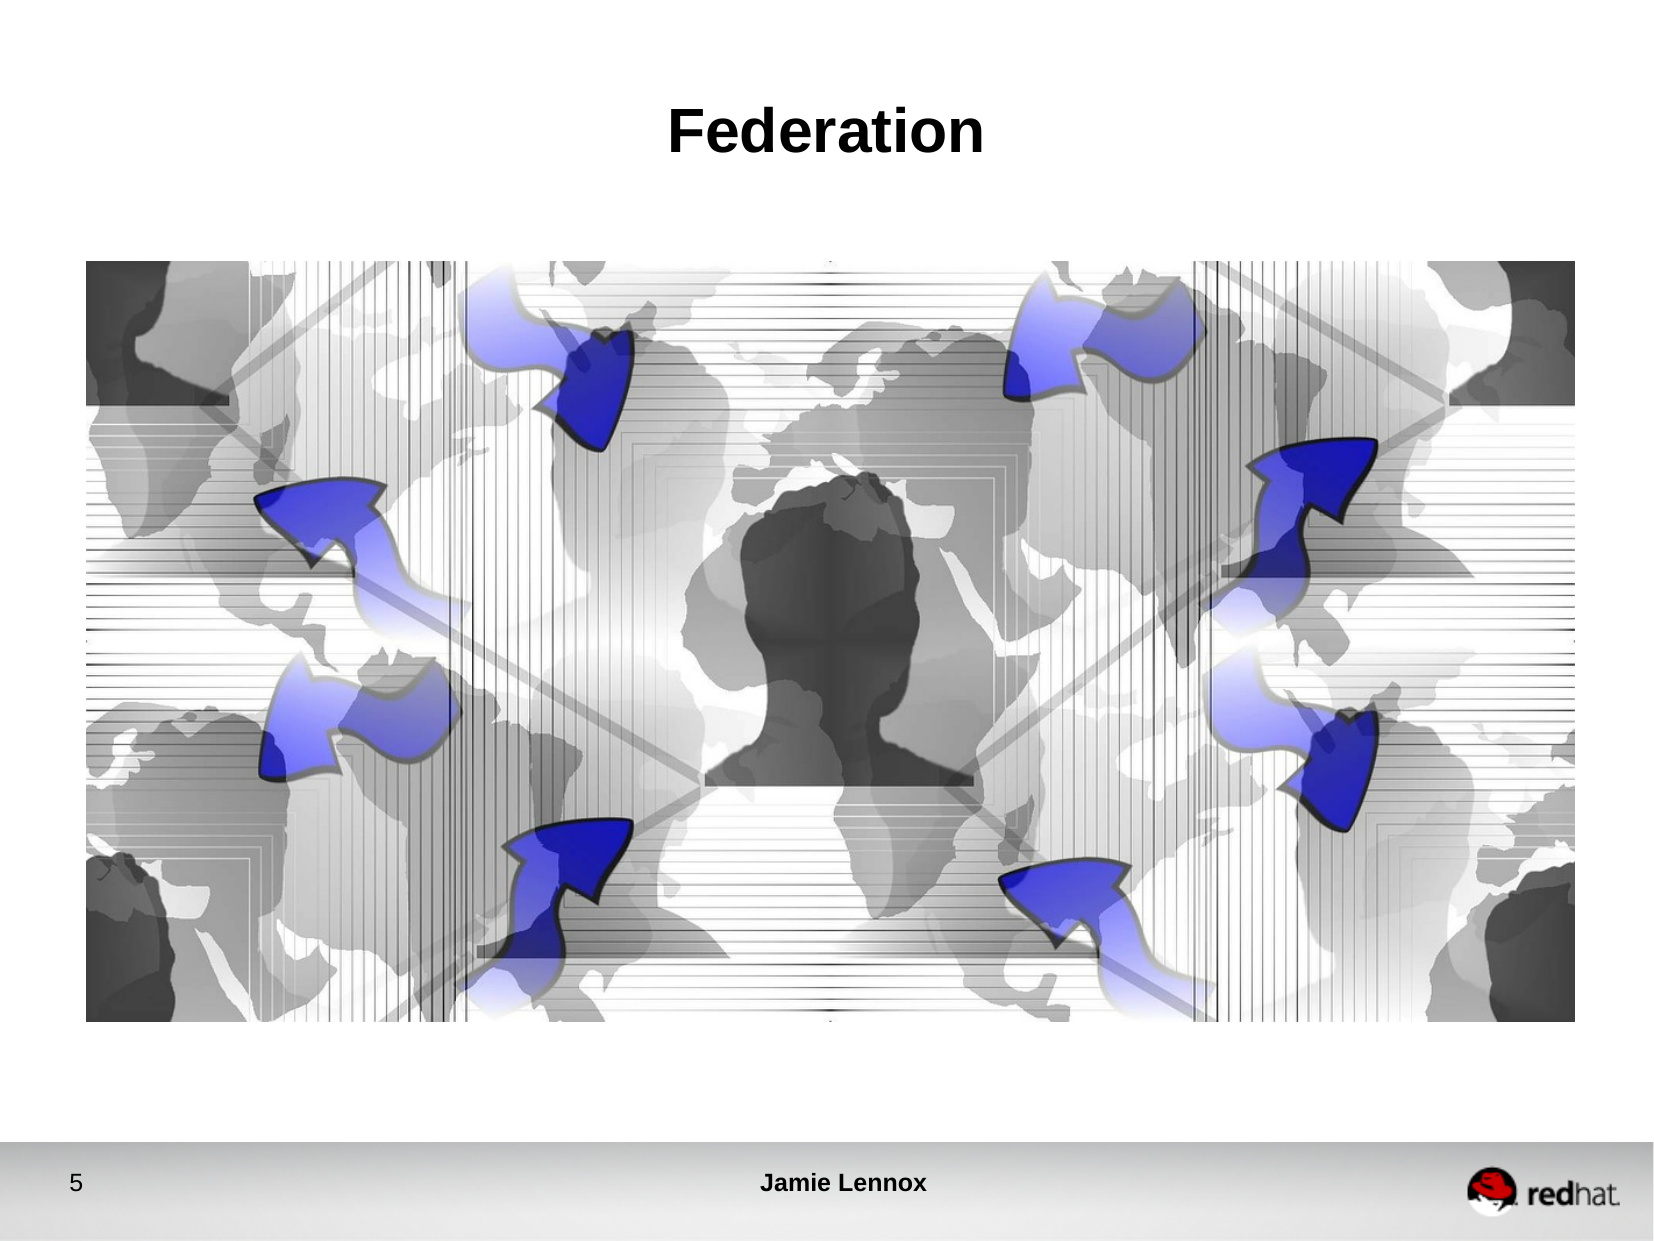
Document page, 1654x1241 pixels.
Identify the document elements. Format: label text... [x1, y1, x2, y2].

picture [86, 261, 1575, 1022]
title Federation [82, 37, 1571, 226]
picture [0, 1142, 1654, 1241]
